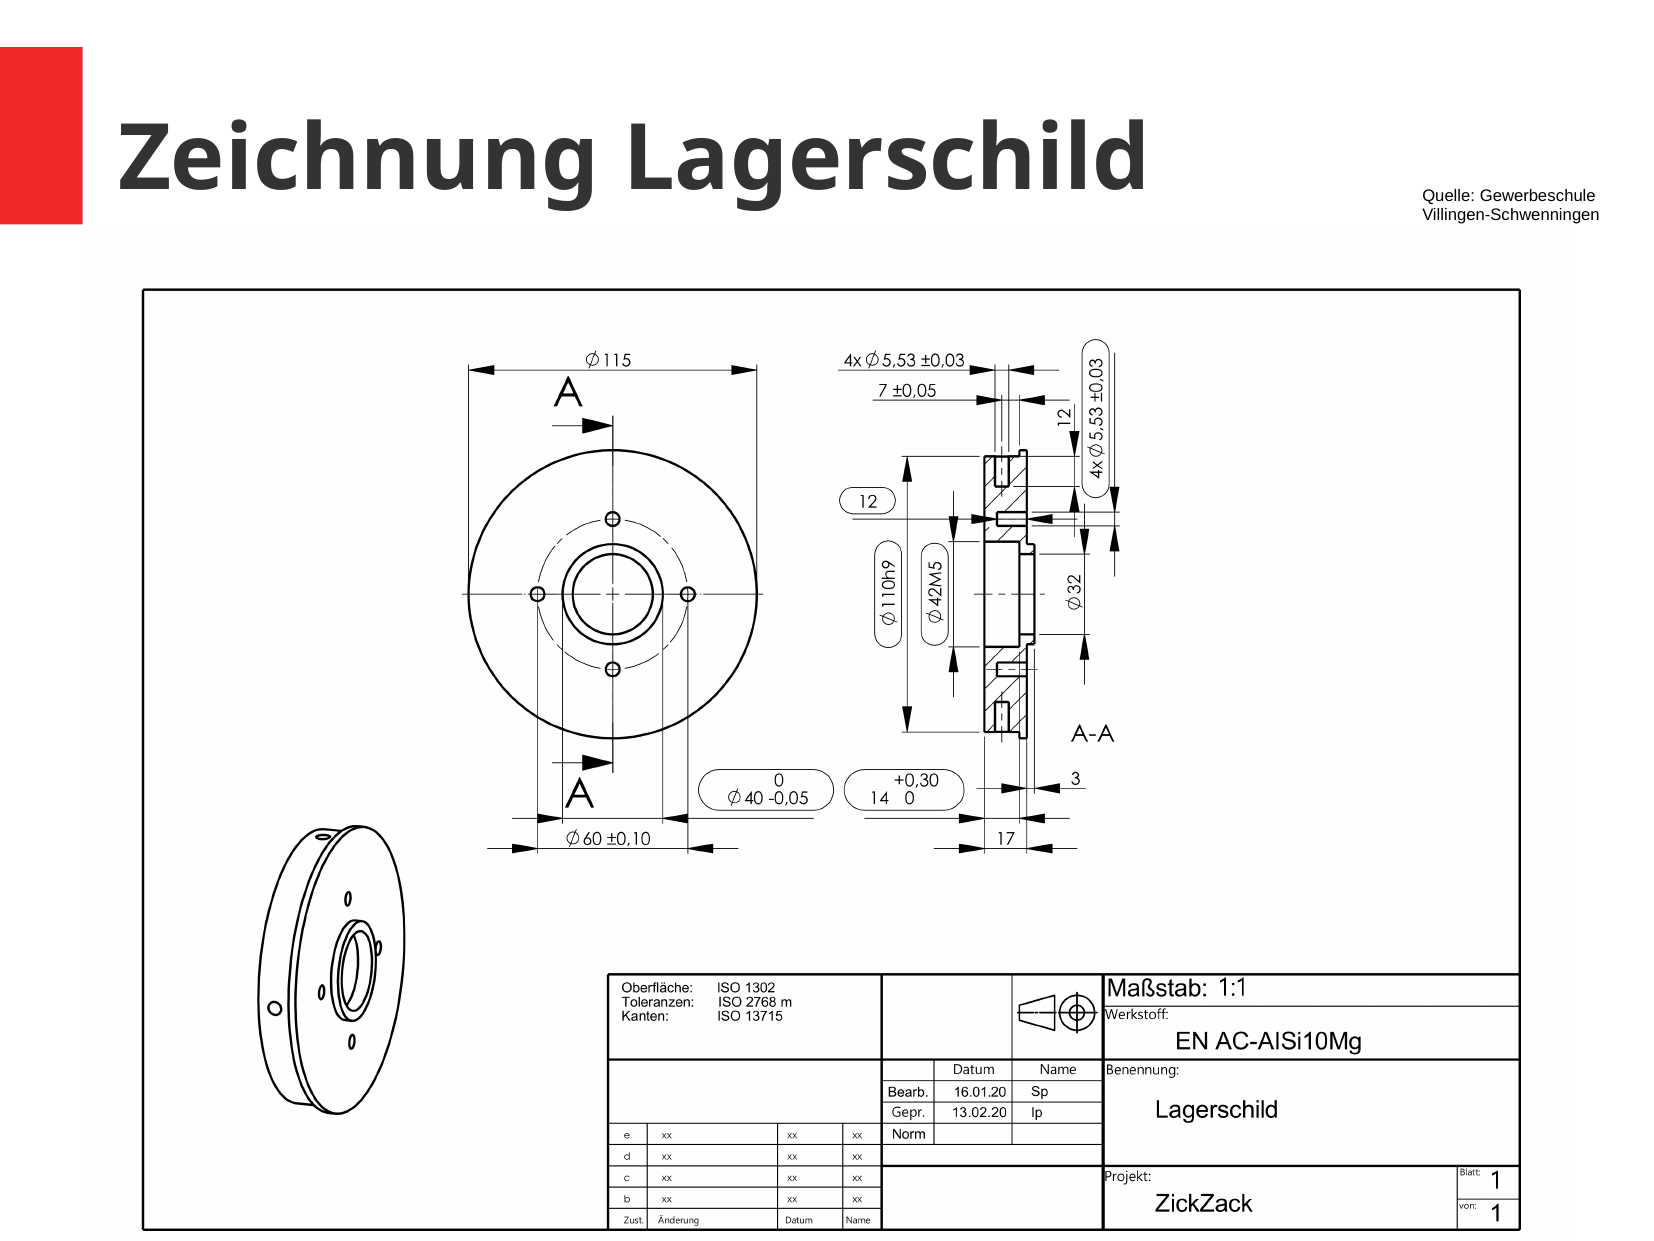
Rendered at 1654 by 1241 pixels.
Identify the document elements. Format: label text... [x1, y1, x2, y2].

title Zeichnung Lagerschild [118, 49, 1571, 224]
text_box Quelle: Gewerbeschule Villingen-Schwenningen [1407, 179, 1616, 232]
picture [83, 224, 1571, 1241]
